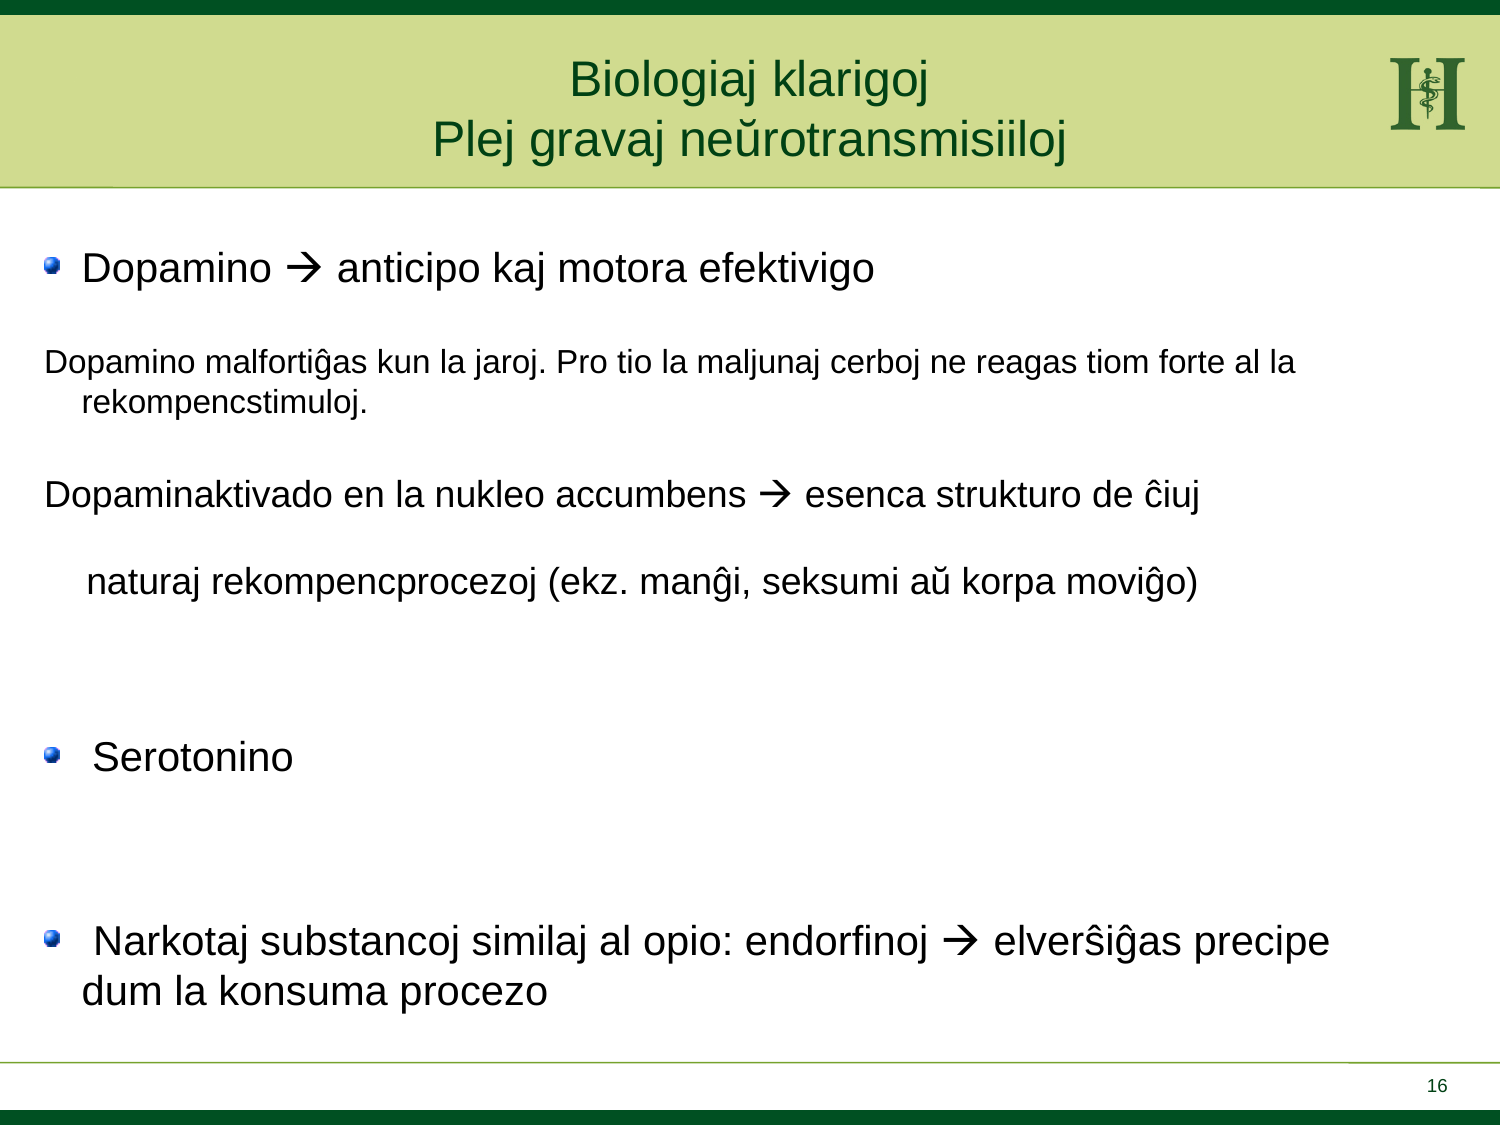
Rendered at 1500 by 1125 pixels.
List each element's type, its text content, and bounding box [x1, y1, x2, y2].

picture [0, 15, 1500, 186]
title Biologiaj klarigoj Plej gravaj neŭrotransmisiiloj [52, 24, 1448, 174]
list Dopamino  anticipo kaj motora efektivigo Dopamino malfortiĝas kun la jaroj. Pro tio la maljunaj cerboj ne reagas tiom forte al la rekompencstimuloj. Dopaminaktivado en la nukleo accumbens  esenca strukturo de ĉiuj naturaj rekompencprocezoj (ekz. manĝi, seksumi aŭ korpa moviĝo) Serotonino Narkotaj substancoj similaj al opio: endorfinoj  elverŝiĝas precipe dum la konsuma procezo [29, 232, 1424, 1064]
